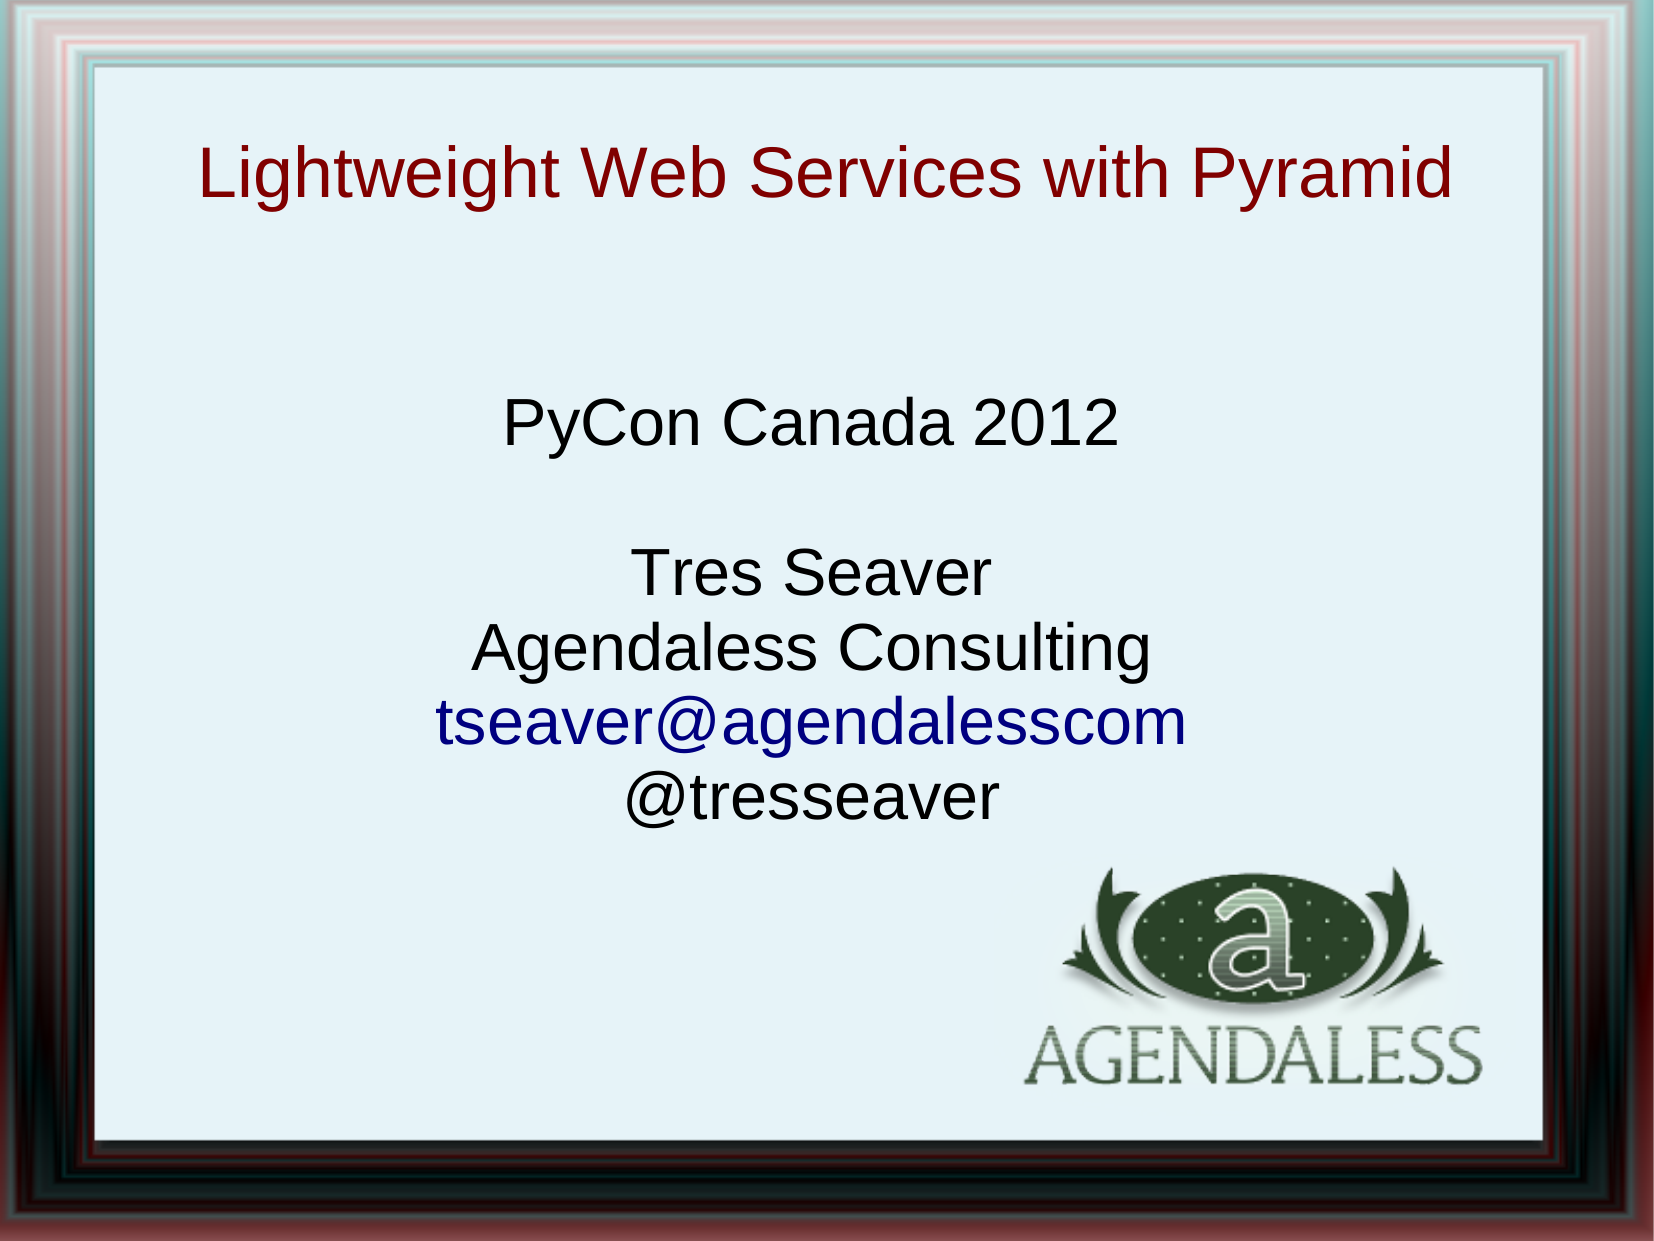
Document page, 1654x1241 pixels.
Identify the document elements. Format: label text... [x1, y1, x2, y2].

subtitle PyCon Canada 2012 Tres Seaver Agendaless Consulting tseaver@agendalesscom @tresseaver [118, 324, 1506, 1045]
title Lightweight Web Services with Pyramid [118, 88, 1536, 257]
picture [0, 0, 1654, 1241]
